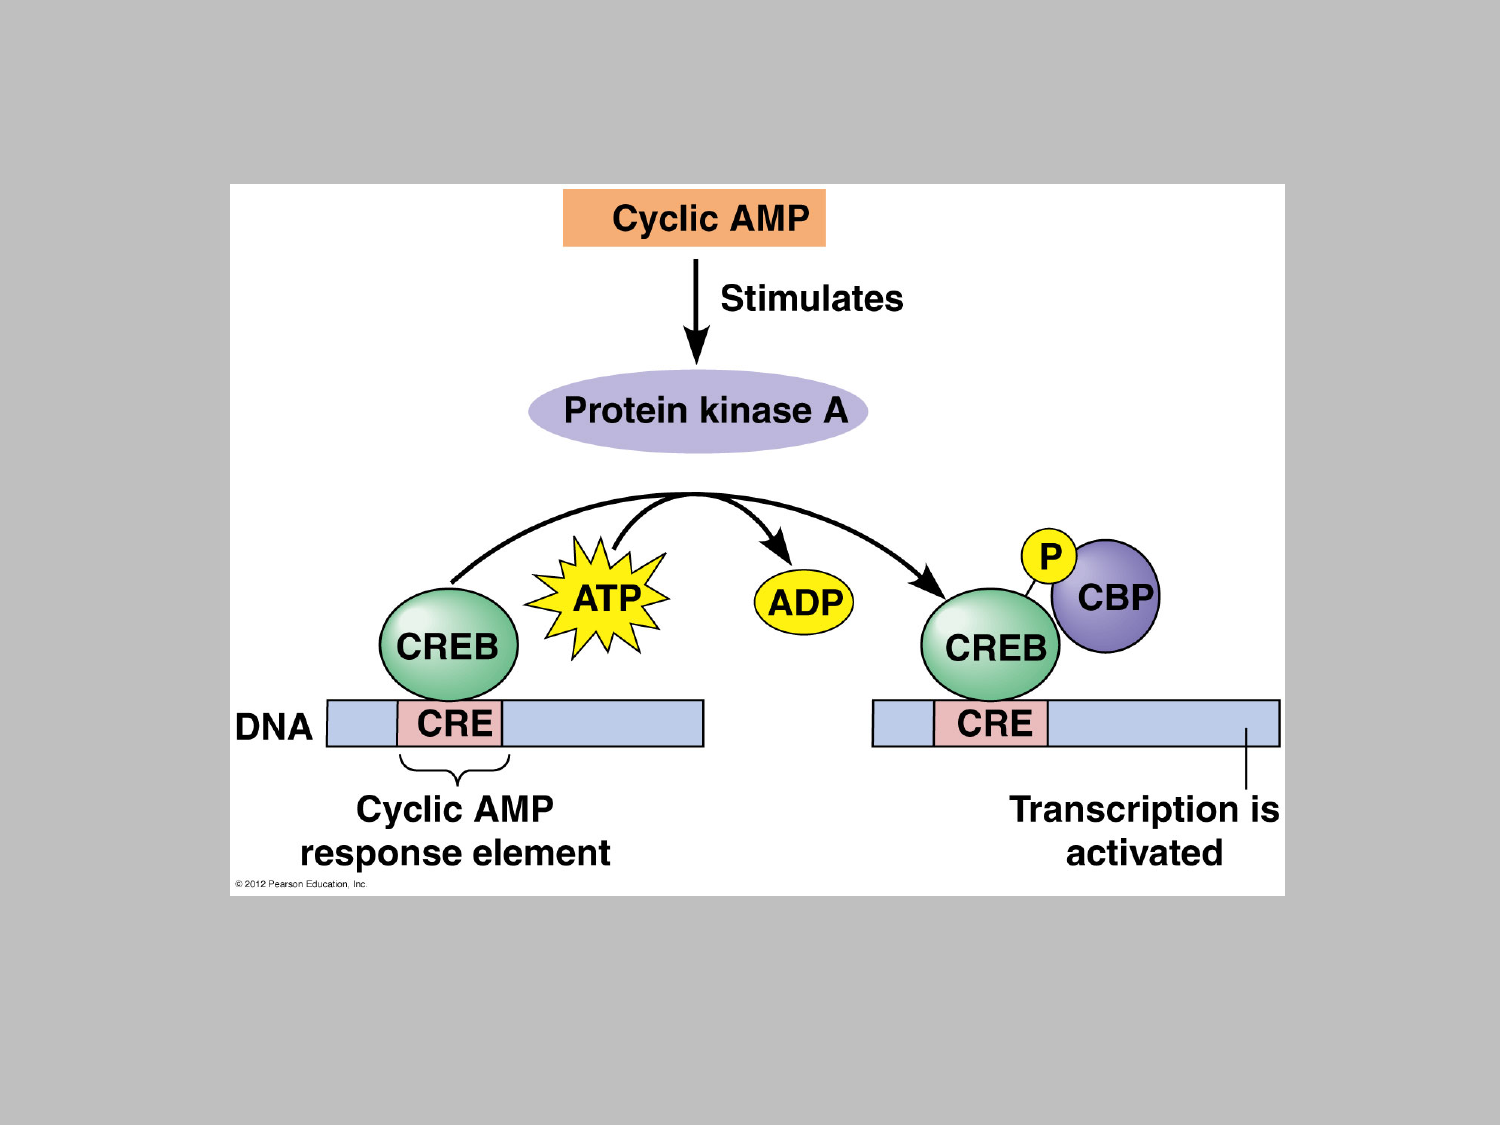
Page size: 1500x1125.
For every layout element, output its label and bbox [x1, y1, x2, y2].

picture [230, 184, 1285, 896]
